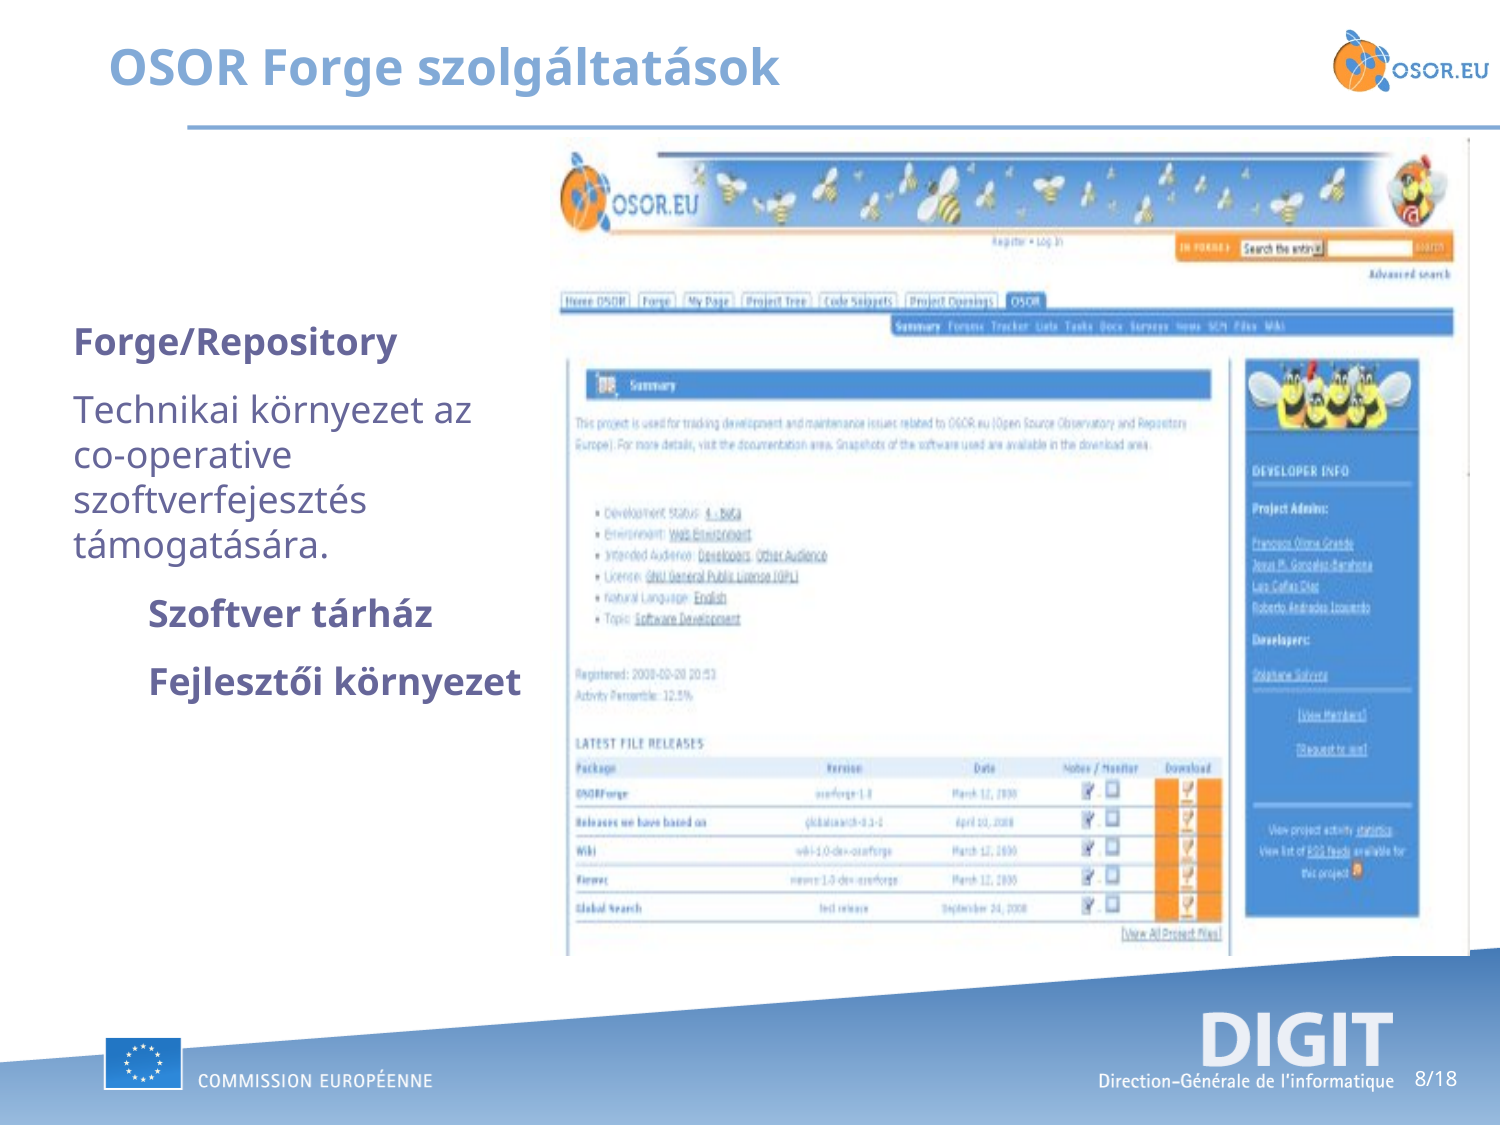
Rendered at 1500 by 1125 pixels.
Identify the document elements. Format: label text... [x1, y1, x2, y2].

text_box OSOR Forge szolgáltatások [93, 35, 1444, 223]
picture [0, 0, 1500, 1125]
text_box Forge/Repository Technikai környezet az co-operative szoftverfejesztés támogatására. Szoftver tárház Fejlesztői környezet [58, 310, 540, 848]
